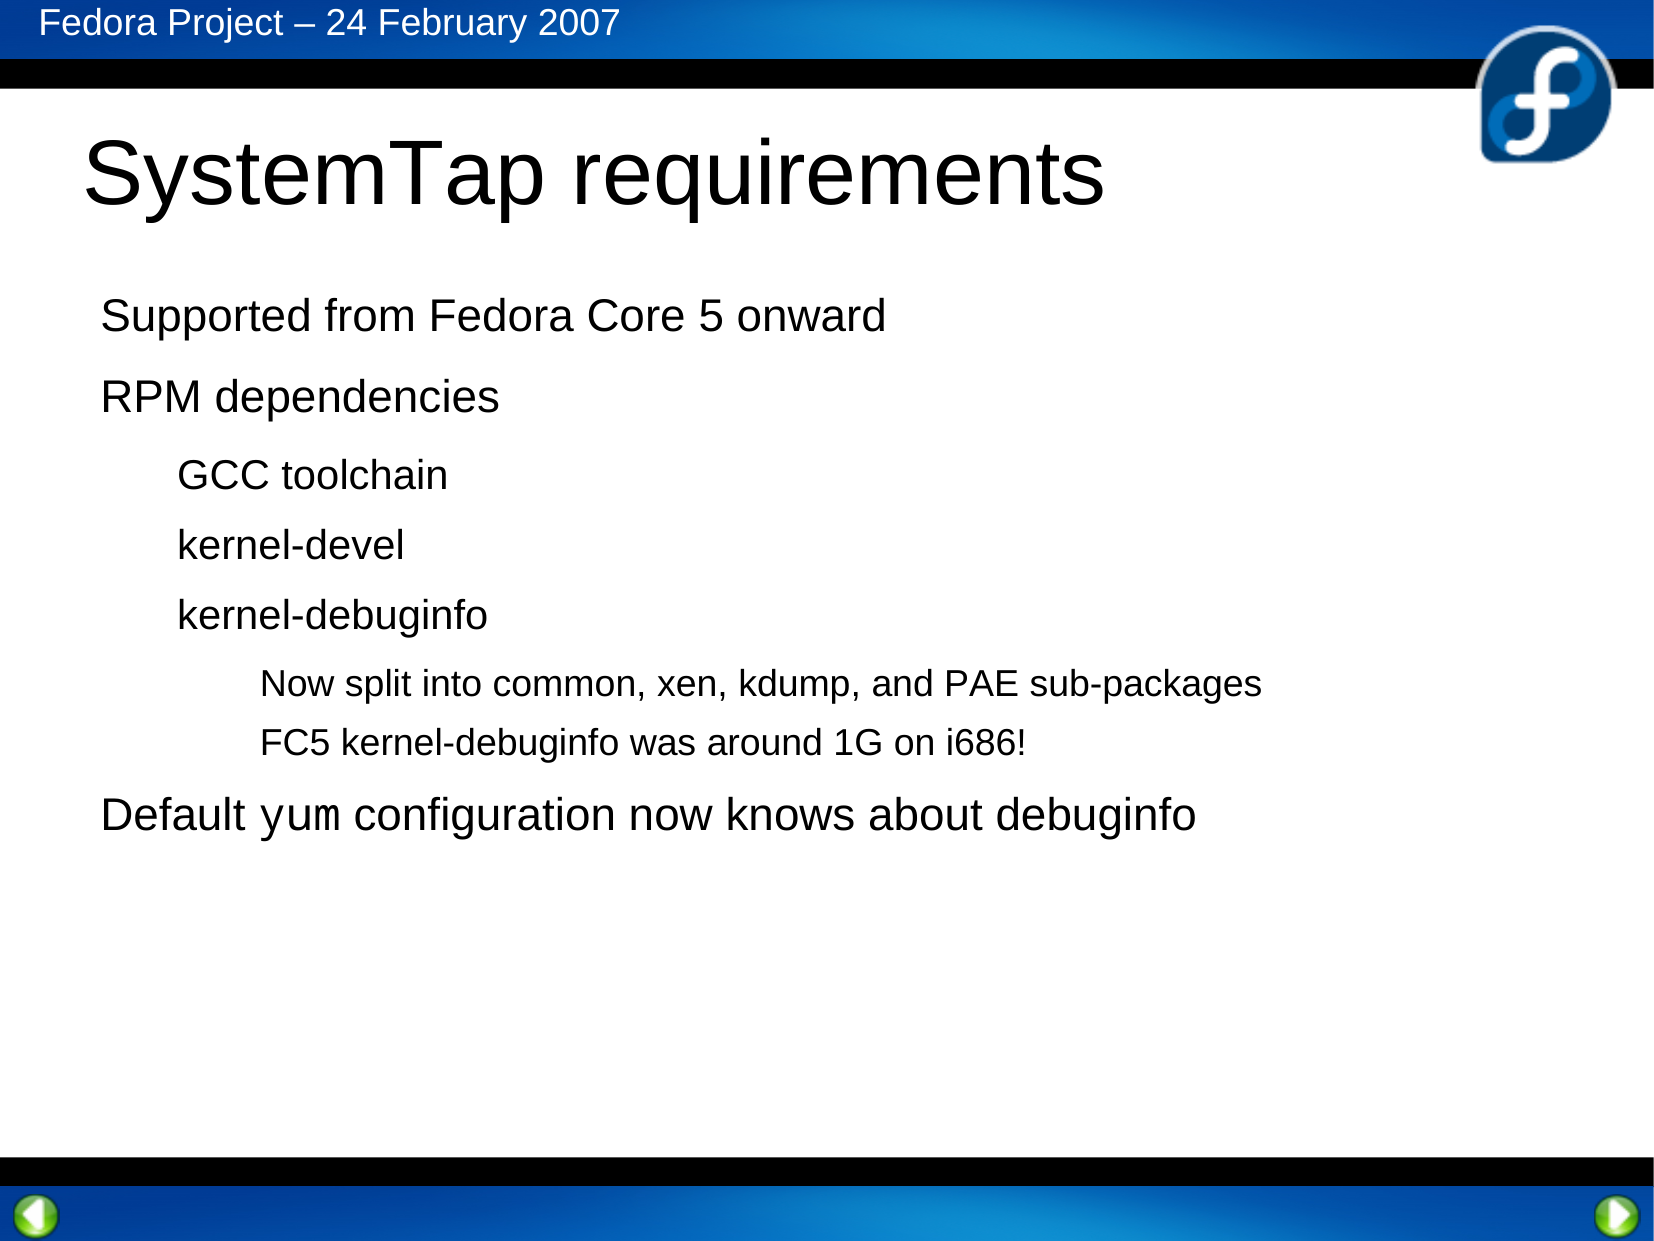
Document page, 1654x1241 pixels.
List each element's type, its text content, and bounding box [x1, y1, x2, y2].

title SystemTap requirements [82, 88, 1571, 257]
list Supported from Fedora Core 5 onward RPM dependencies GCC toolchain kernel-devel kernel-debuginfo Now split into common, xen, kdump, and PAE sub-packages FC5 kernel-debuginfo was around 1G on i686! Default yum configuration now knows about debuginfo [82, 290, 1571, 1109]
picture [0, 0, 1654, 266]
picture [0, 1186, 1654, 1241]
